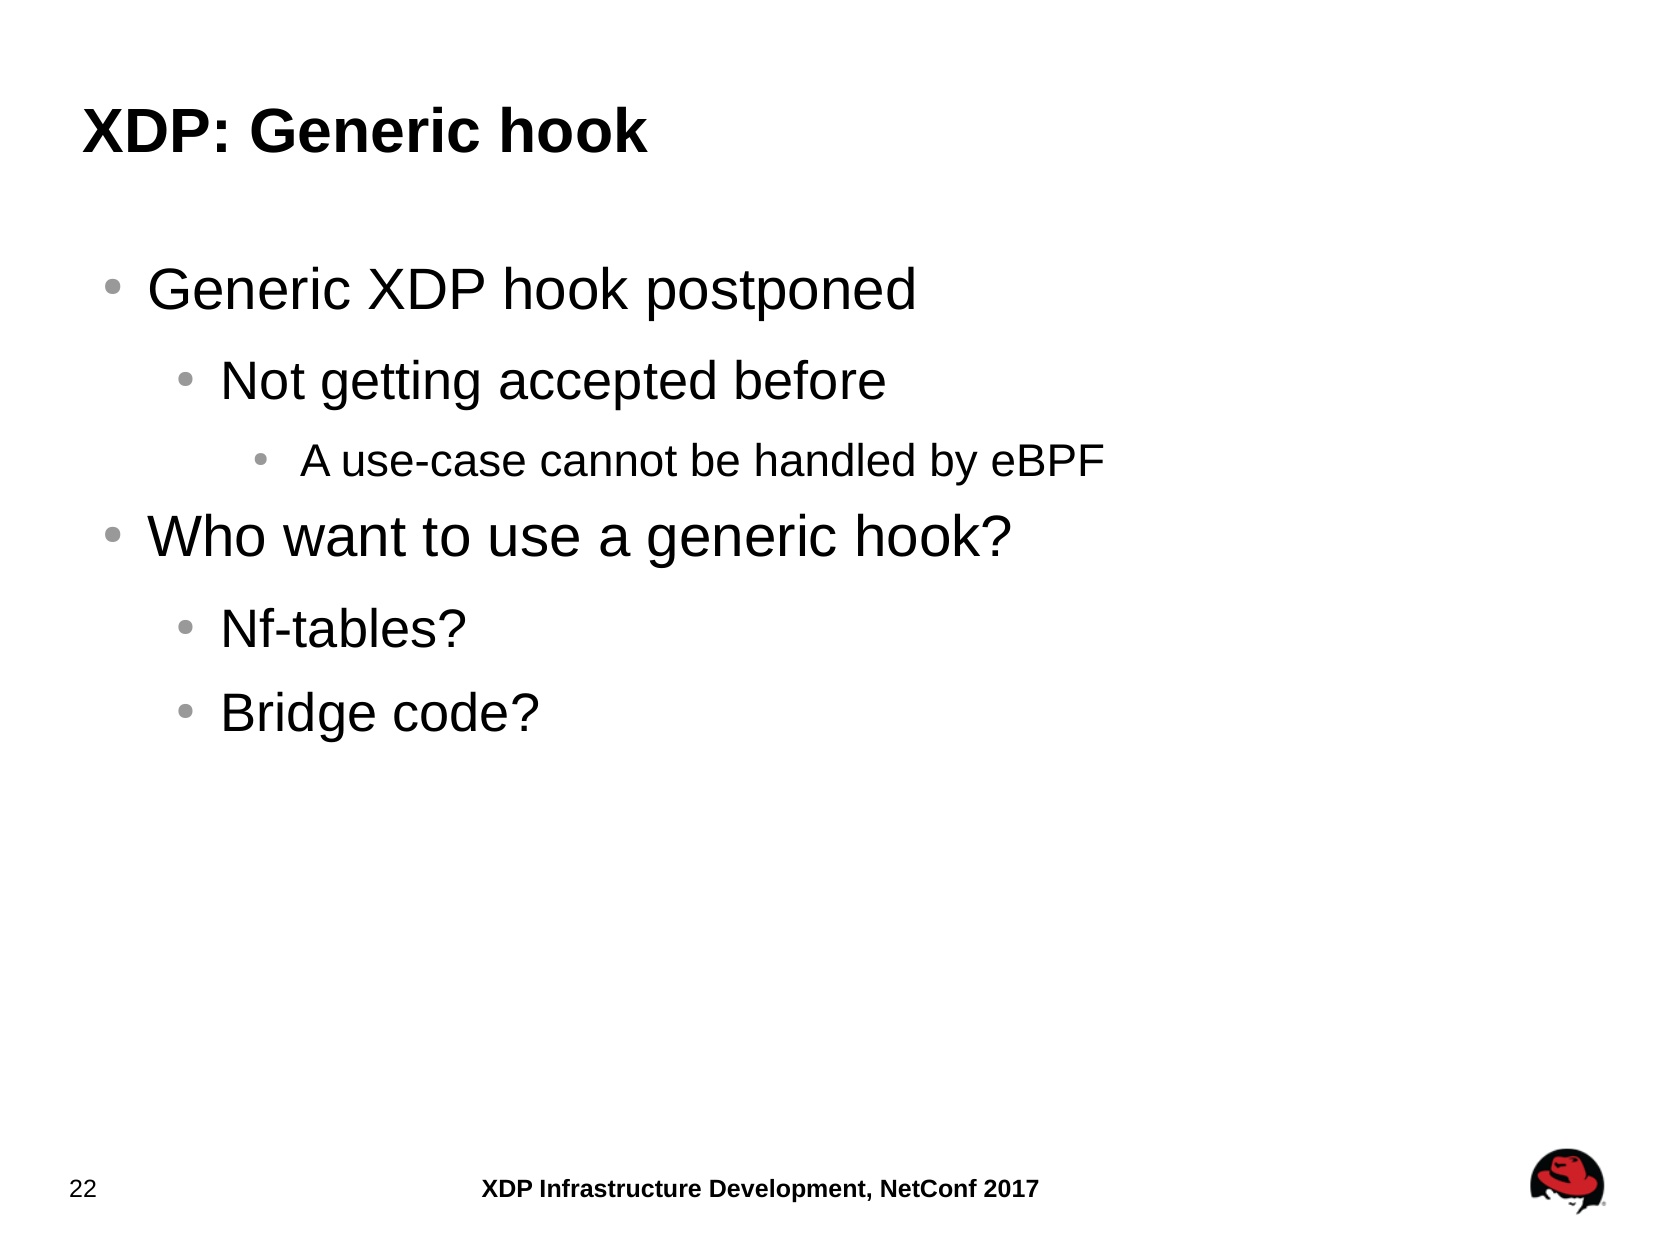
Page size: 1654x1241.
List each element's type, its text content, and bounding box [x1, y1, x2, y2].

list Generic XDP hook postponed Not getting accepted before A use-case cannot be handled by eBPF Who want to use a generic hook? Nf-tables? Bridge code? [87, 256, 1576, 1051]
picture [1529, 1146, 1612, 1224]
title XDP: Generic hook [82, 37, 1571, 226]
